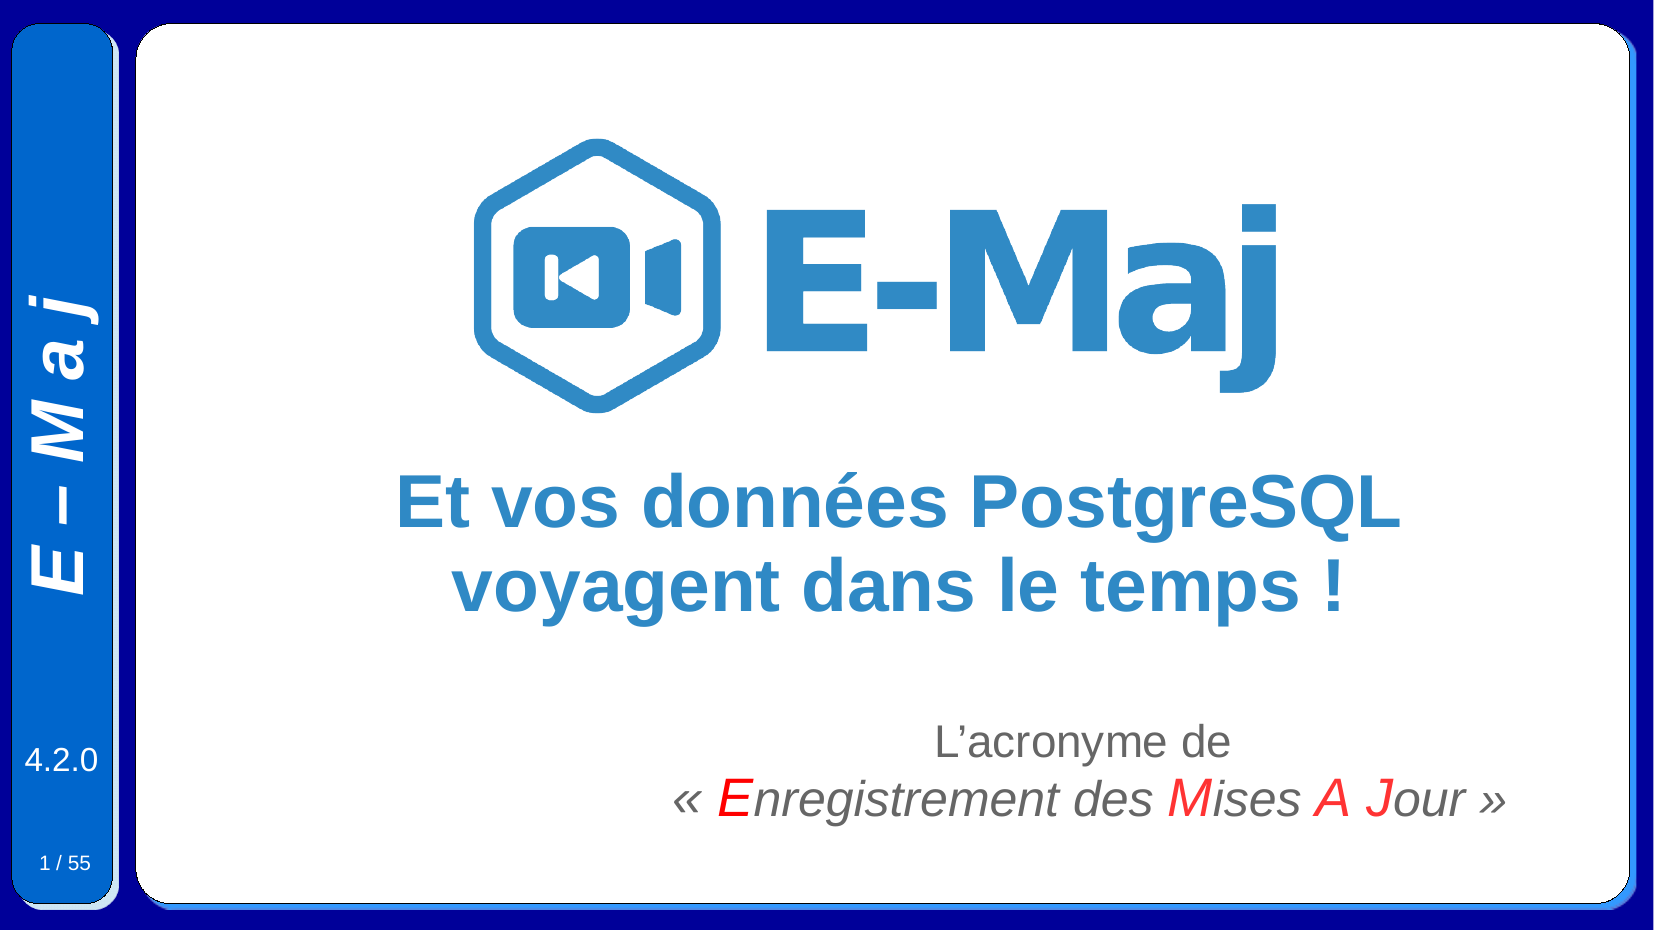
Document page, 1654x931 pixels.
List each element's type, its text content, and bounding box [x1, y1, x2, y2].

subtitle Et vos données PostgreSQL voyagent dans le temps ! [194, 366, 1570, 832]
picture [472, 137, 1276, 414]
text_box L’acronyme de « Enregistrement des Mises A Jour » [602, 708, 1577, 875]
